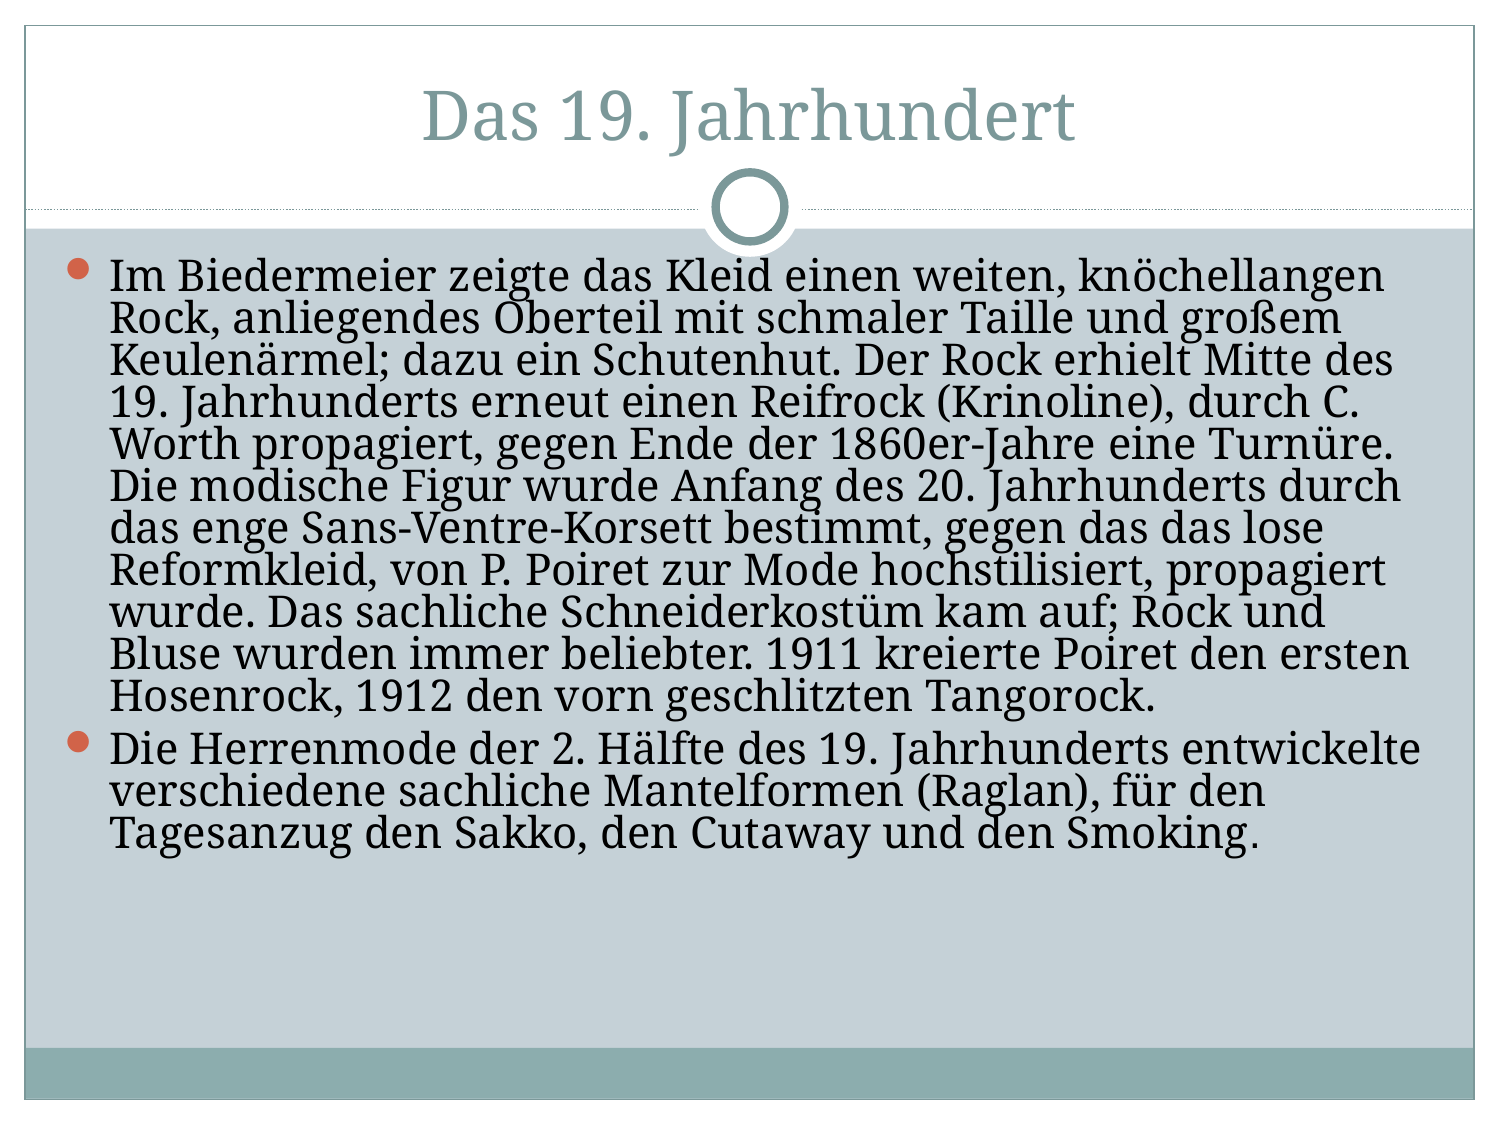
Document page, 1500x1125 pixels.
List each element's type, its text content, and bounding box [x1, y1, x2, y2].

list Im Biedermeier zeigte das Kleid einen weiten, knöchellangen Rock, anliegendes Oberteil mit schmaler Taille und großem Keulenärmel; dazu ein Schutenhut. Der Rock erhielt Mitte des 19. Jahrhunderts erneut einen Reifrock (Krinoline), durch C. Worth propagiert, gegen Ende der 1860er-Jahre eine Turnüre. Die modische Figur wurde Anfang des 20. Jahrhunderts durch das enge Sans-Ventre-Korsett bestimmt, gegen das das lose Reformkleid, von P. Poiret zur Mode hochstilisiert, propagiert wurde. Das sachliche Schneiderkostüm kam auf; Rock und Bluse wurden immer beliebter. 1911 kreierte Poiret den ersten Hosenrock, 1912 den vorn geschlitzten Tangorock. Die Herrenmode der 2. Hälfte des 19. Jahrhunderts entwickelte verschiedene sachliche Mantelformen (Raglan), für den Tagesanzug den Sakko, den Cutaway und den Smoking. [49, 250, 1445, 1001]
title Das 19. Jahrhundert [49, 37, 1450, 162]
